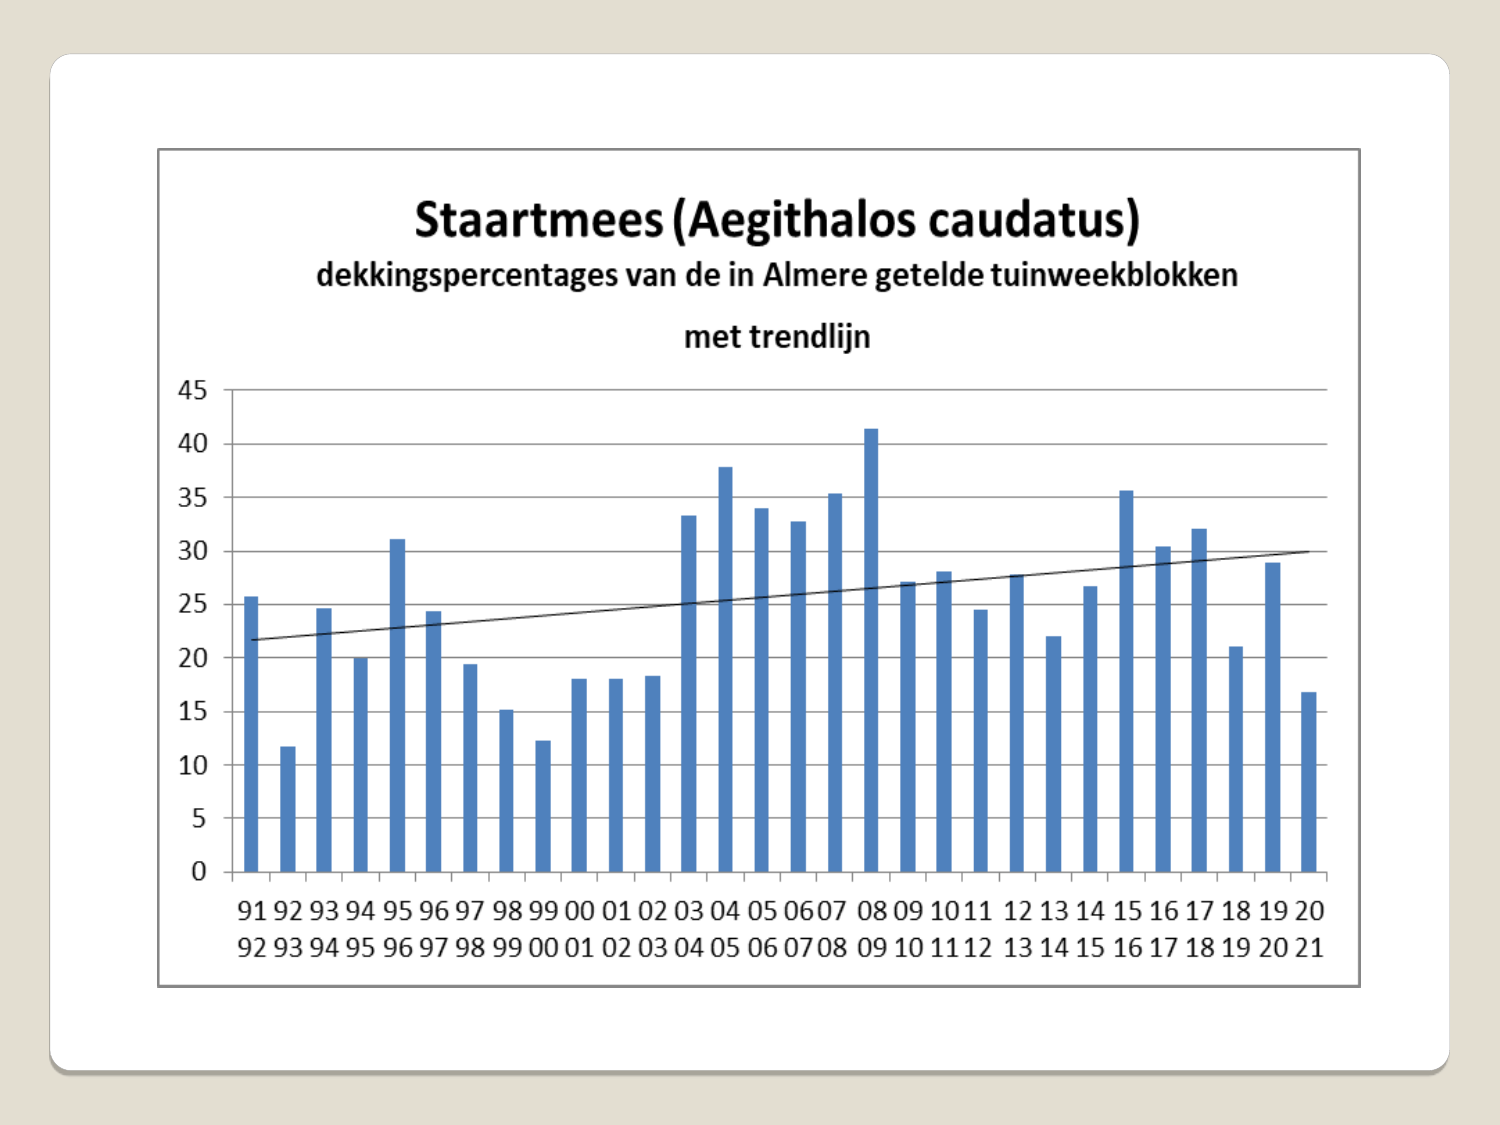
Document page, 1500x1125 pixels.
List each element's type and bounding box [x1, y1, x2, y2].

picture [157, 149, 1361, 988]
